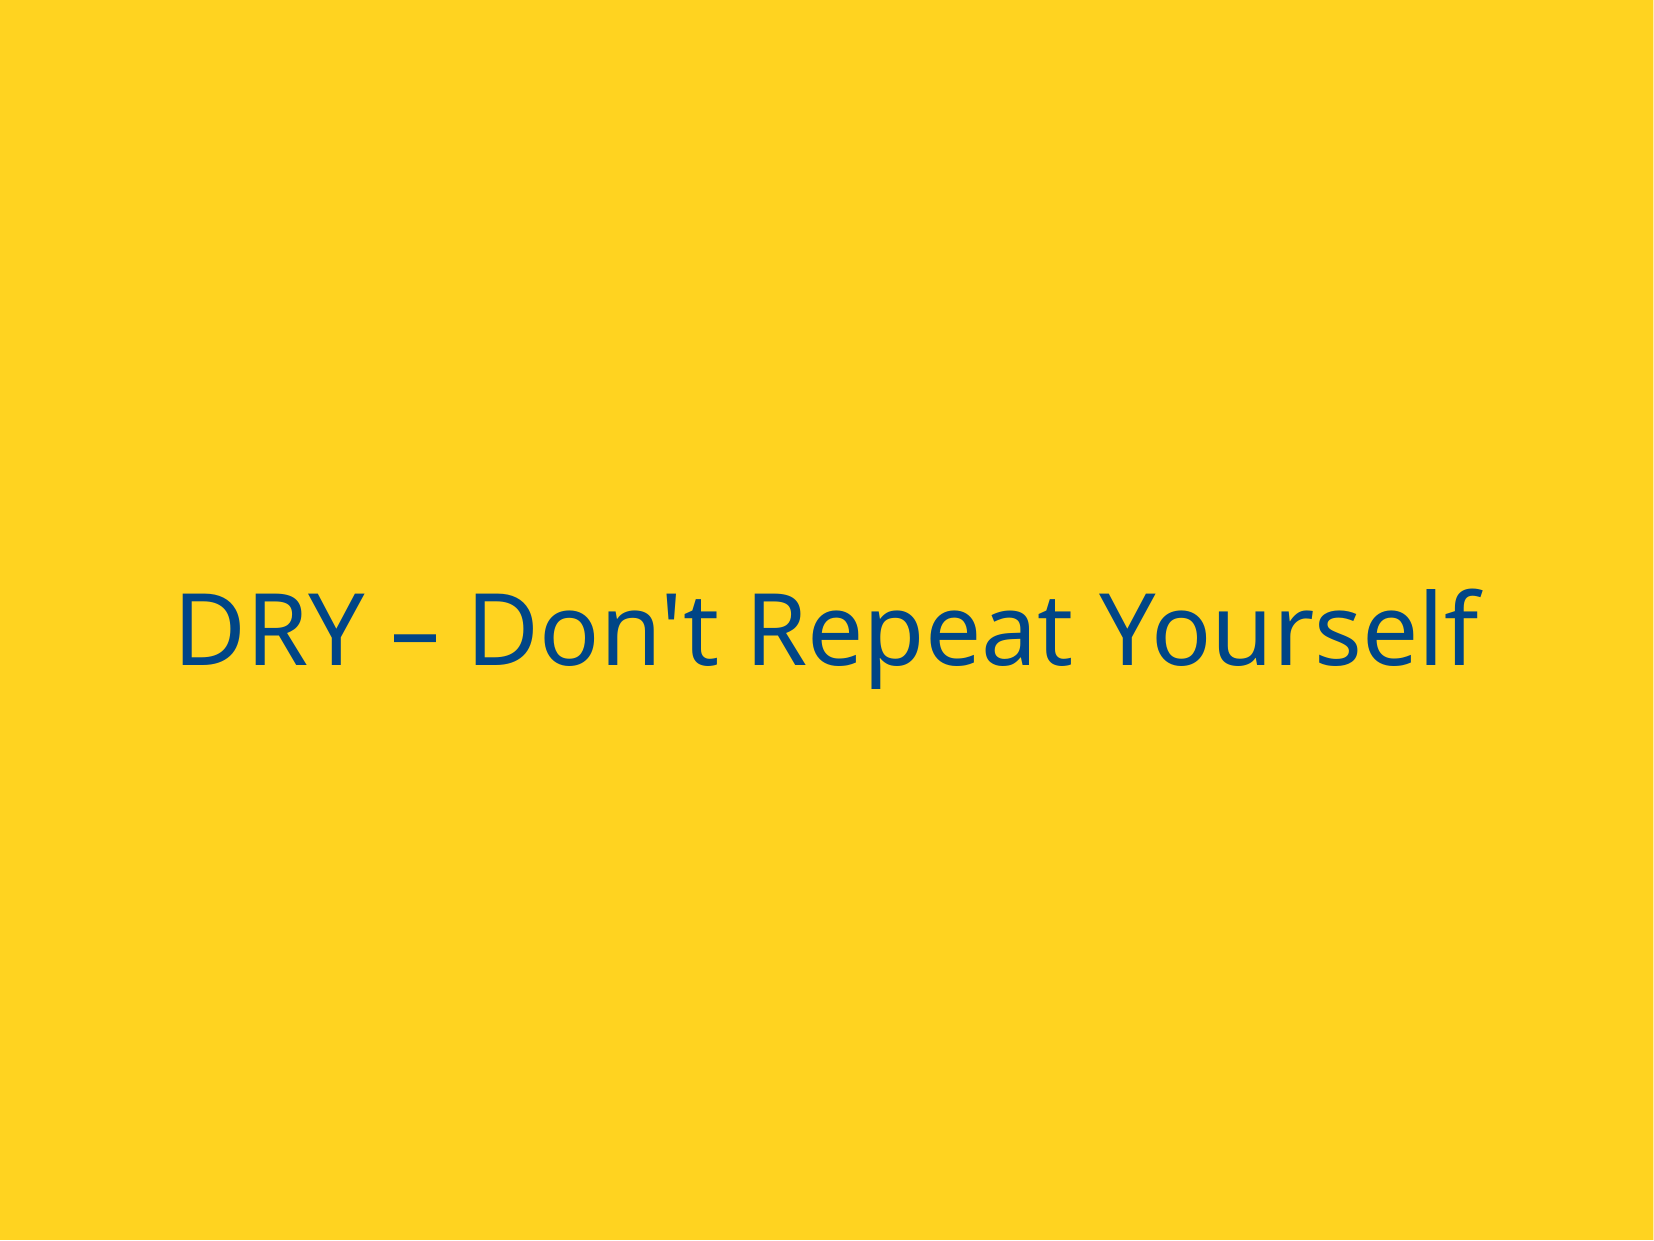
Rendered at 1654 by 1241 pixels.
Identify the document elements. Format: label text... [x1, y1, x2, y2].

subtitle DRY – Don't Repeat Yourself [23, 35, 1630, 1217]
